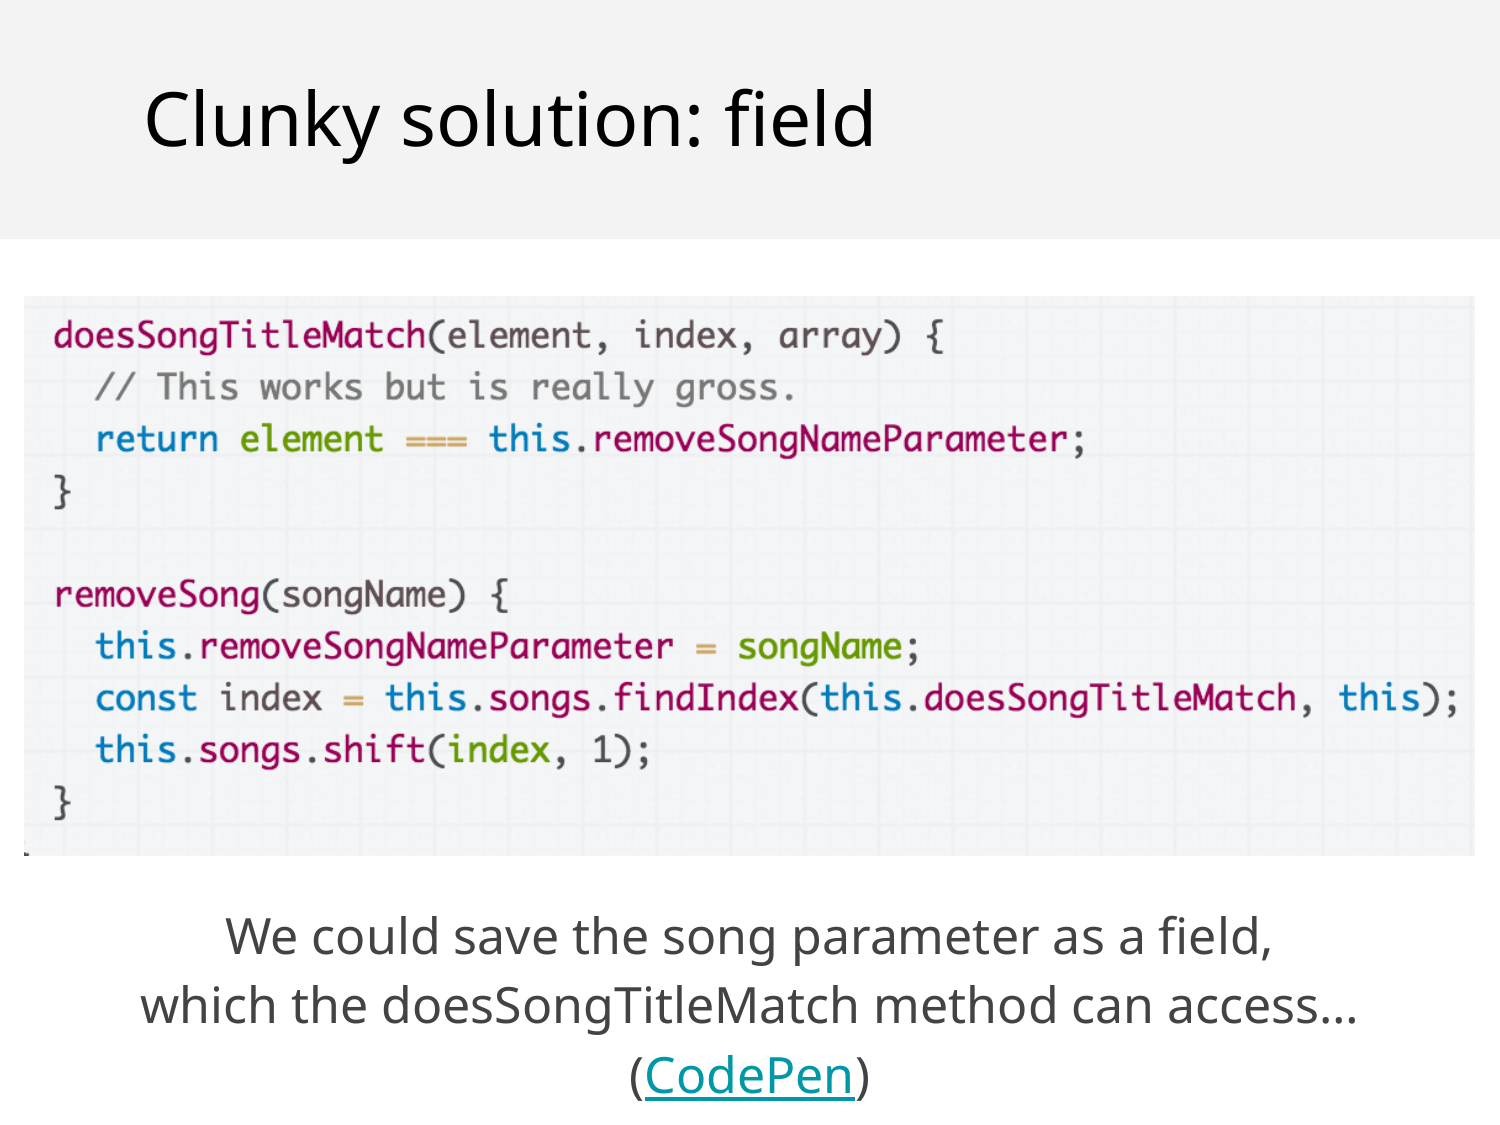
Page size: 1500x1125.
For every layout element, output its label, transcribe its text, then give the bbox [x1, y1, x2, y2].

title Clunky solution: field [128, 56, 1372, 183]
list We could save the song parameter as a field, which the doesSongTitleMatch method can access… (CodePen) [122, 880, 1378, 1066]
picture [24, 296, 1475, 856]
